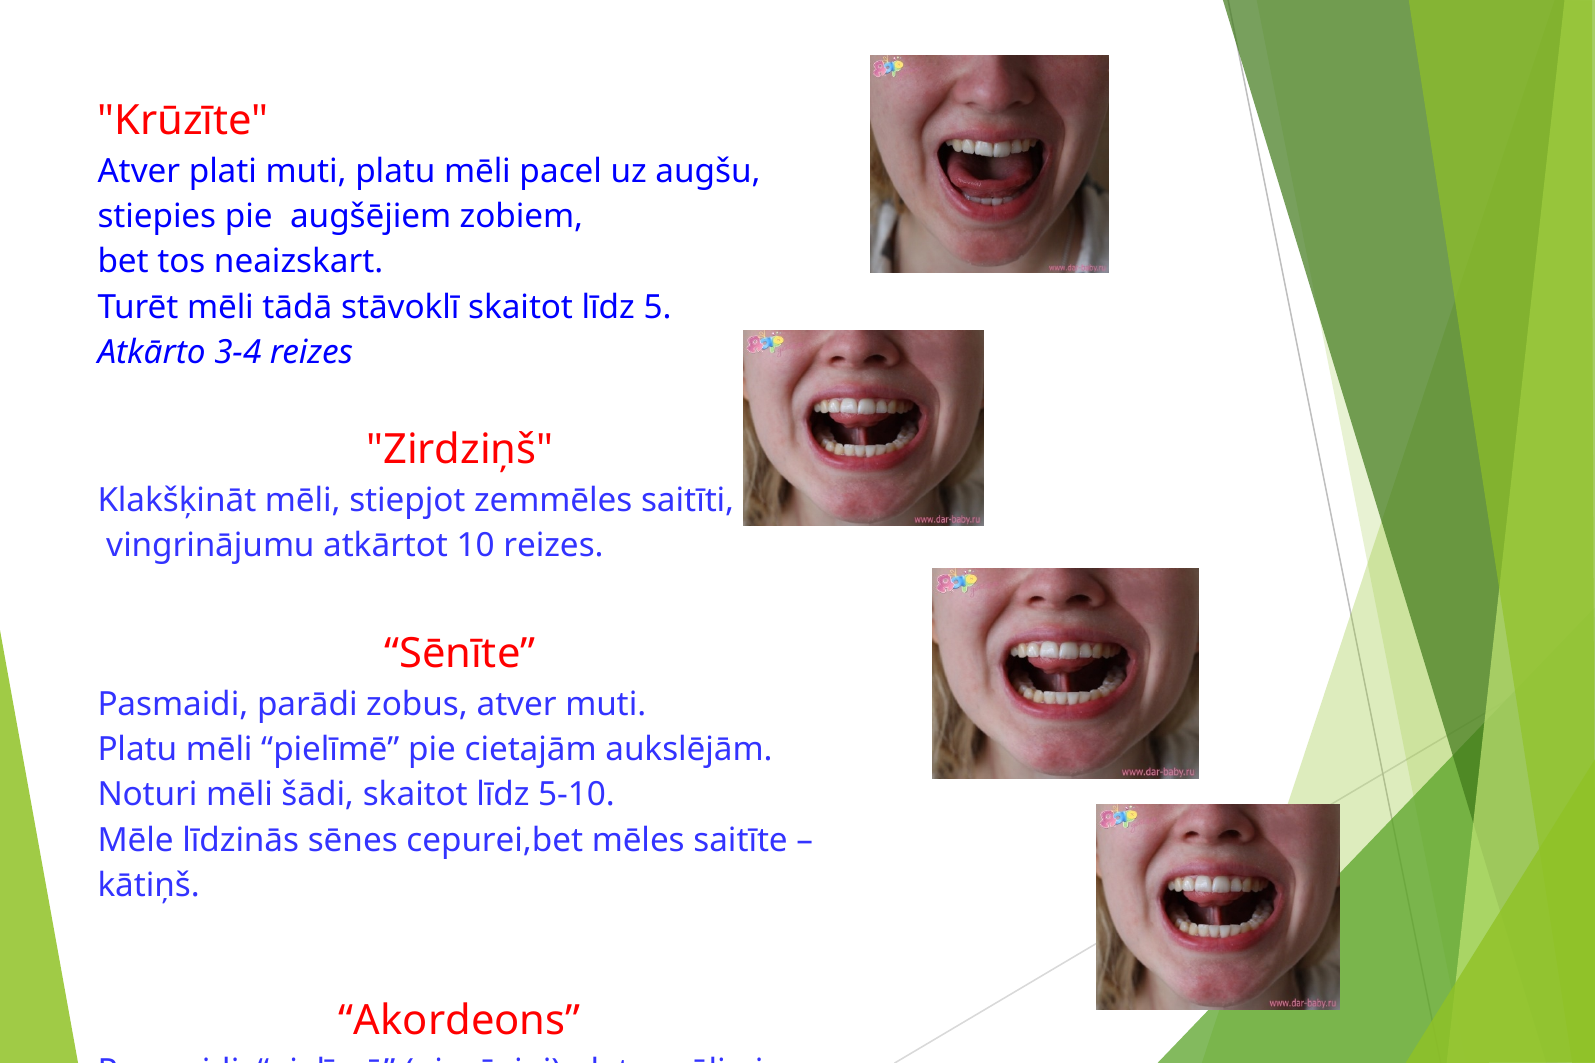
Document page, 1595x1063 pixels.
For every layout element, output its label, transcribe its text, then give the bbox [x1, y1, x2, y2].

picture [743, 330, 984, 526]
picture [1096, 804, 1340, 1010]
text_box "Krūzīte" Atver plati muti, platu mēli pacel uz augšu, stiepies pie augšējiem zobiem, bet tos neaizskart. Turēt mēli tādā stāvoklī skaitot līdz 5. Atkārto 3-4 reizes "Zirdziņš" Klakšķināt mēli, stiepjot zemmēles saitīti, vingrinājumu atkārtot 10 reizes. “Sēnīte” Pasmaidi, parādi zobus, atver muti. Platu mēli “pielīmē” pie cietajām aukslējām. Noturi mēli šādi, skaitot līdz 5-10. Mēle līdzinās sēnes cepurei,bet mēles saitīte – kātiņš. “Akordeons” Pasmaidi, “pielīmē” (piesūcini) platu mēli pie aukslējām (“Sēnīte”) un, neatraujot mēli,attaisi un aiztaisi muti. Atkārto 6-7 reizes. [82, 82, 871, 993]
picture [870, 55, 1109, 273]
picture [932, 568, 1199, 779]
